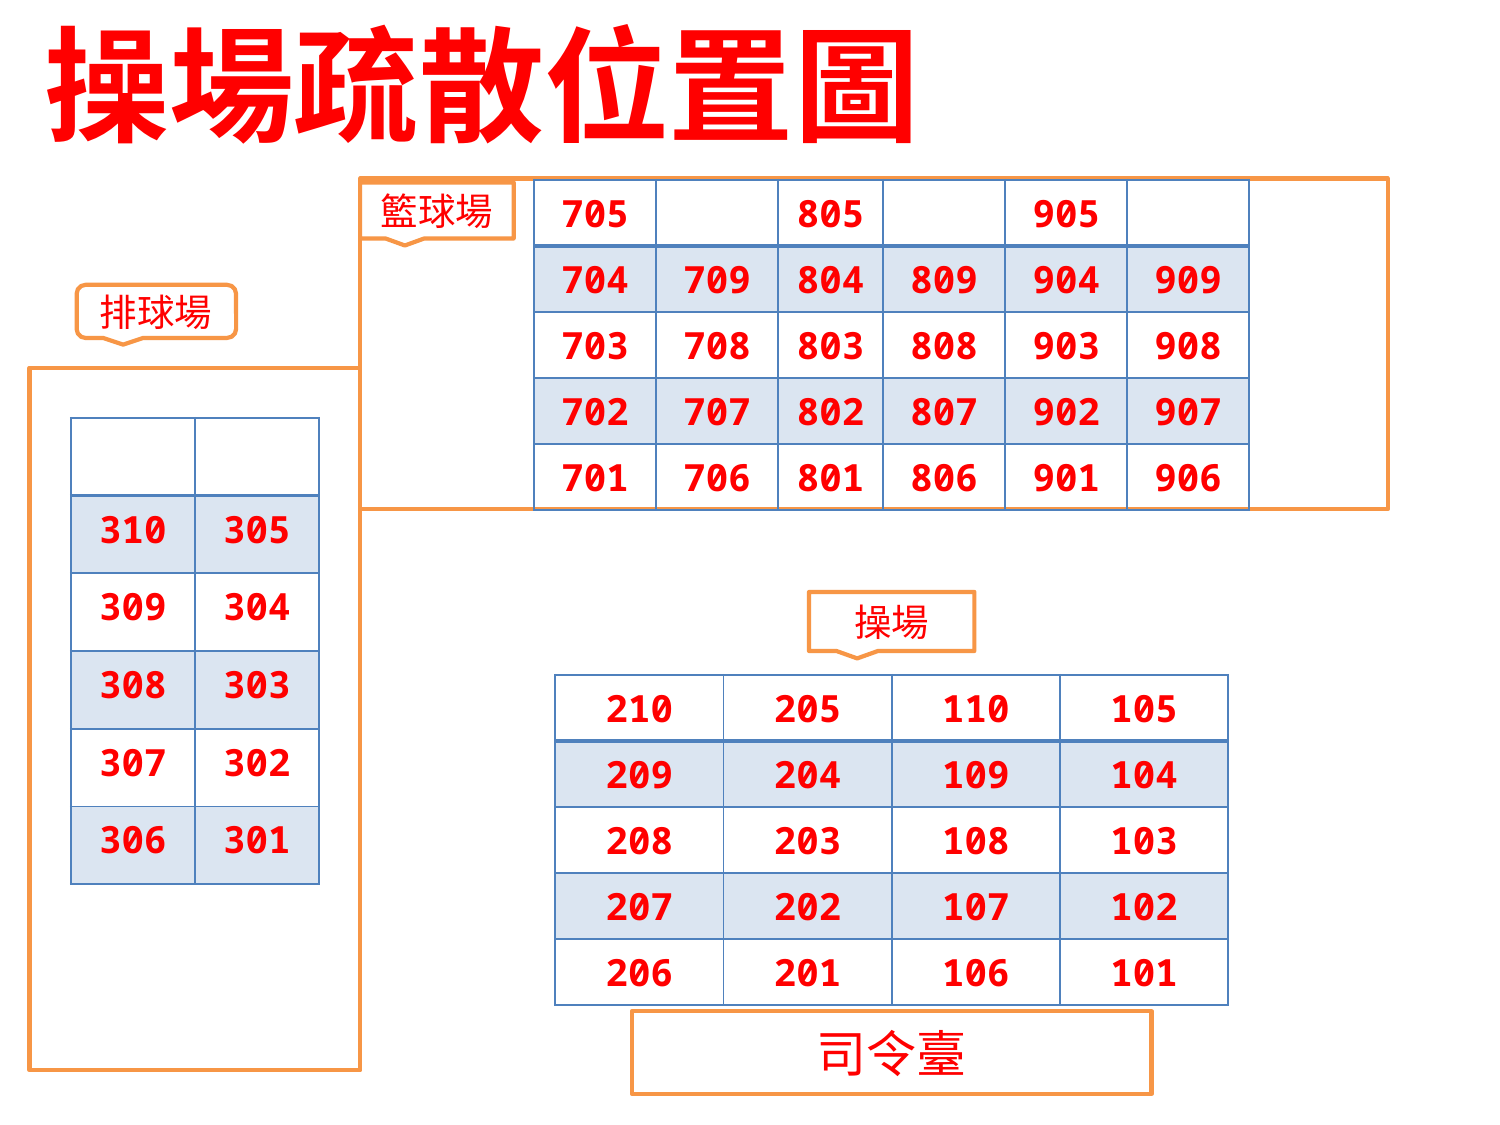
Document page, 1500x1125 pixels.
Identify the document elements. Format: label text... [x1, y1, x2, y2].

text_box 操場疏散位置圖 [29, 0, 1471, 165]
table_cell 701 [535, 445, 655, 509]
table_header 805 [779, 181, 882, 244]
table_cell 101 [1061, 940, 1227, 1004]
table_cell 209 [556, 743, 723, 806]
table_cell 709 [657, 248, 777, 311]
text_box 籃球場 [360, 182, 514, 246]
table_header [657, 181, 777, 244]
table_header [72, 419, 194, 494]
table_cell 203 [724, 808, 891, 872]
table_cell 305 [196, 497, 318, 572]
table_header 110 [893, 676, 1059, 739]
table_cell 206 [556, 940, 723, 1004]
table_header 705 [535, 181, 655, 244]
table_cell 707 [657, 379, 777, 443]
table_cell 103 [1061, 808, 1227, 872]
table_cell 201 [724, 940, 891, 1004]
table_cell 804 [779, 248, 882, 311]
table_cell 909 [1128, 248, 1248, 311]
table_header 905 [1006, 181, 1126, 244]
table_cell 109 [893, 743, 1059, 806]
table_cell 102 [1061, 874, 1227, 938]
table_cell 908 [1128, 313, 1248, 377]
text_box [29, 178, 534, 1071]
table_cell 202 [724, 874, 891, 938]
table_cell 901 [1006, 445, 1126, 509]
table_cell 802 [779, 379, 882, 443]
table_cell 904 [1006, 248, 1126, 311]
table_cell 808 [884, 313, 1004, 377]
table_cell 106 [893, 940, 1059, 1004]
table_cell 902 [1006, 379, 1126, 443]
table_cell 704 [535, 248, 655, 311]
table_header [1128, 181, 1248, 244]
table_header 105 [1061, 676, 1227, 739]
table_cell 807 [884, 379, 1004, 443]
table_cell 107 [893, 874, 1059, 938]
table_cell 706 [657, 445, 777, 509]
table_cell 207 [556, 874, 723, 938]
table_header 210 [556, 676, 723, 739]
table_cell 301 [196, 807, 318, 883]
table_header [884, 181, 1004, 244]
table_cell 703 [535, 313, 655, 377]
table_cell 906 [1128, 445, 1248, 509]
table_header [196, 419, 318, 494]
table_cell 303 [196, 652, 318, 728]
table_cell 310 [72, 497, 194, 572]
text_box [1250, 178, 1388, 510]
table_cell 307 [72, 730, 194, 806]
table_cell 803 [779, 313, 882, 377]
table_cell 702 [535, 379, 655, 443]
table_cell 104 [1061, 743, 1227, 806]
table_cell 309 [72, 574, 194, 650]
table_cell 708 [657, 313, 777, 377]
table_cell 302 [196, 730, 318, 806]
text_box 司令臺 [631, 1011, 1152, 1094]
text_box 操場 [808, 591, 975, 659]
table_cell 208 [556, 808, 723, 872]
table_cell 801 [779, 445, 882, 509]
table_cell 903 [1006, 313, 1126, 377]
table_cell 809 [884, 248, 1004, 311]
text_box 排球場 [76, 284, 237, 345]
table_cell 204 [724, 743, 891, 806]
table_cell 306 [72, 807, 194, 883]
table_cell 308 [72, 652, 194, 728]
table_cell 907 [1128, 379, 1248, 443]
table_cell 806 [884, 445, 1004, 509]
table_cell 304 [196, 574, 318, 650]
table_header 205 [724, 676, 891, 739]
table_cell 108 [893, 808, 1059, 872]
